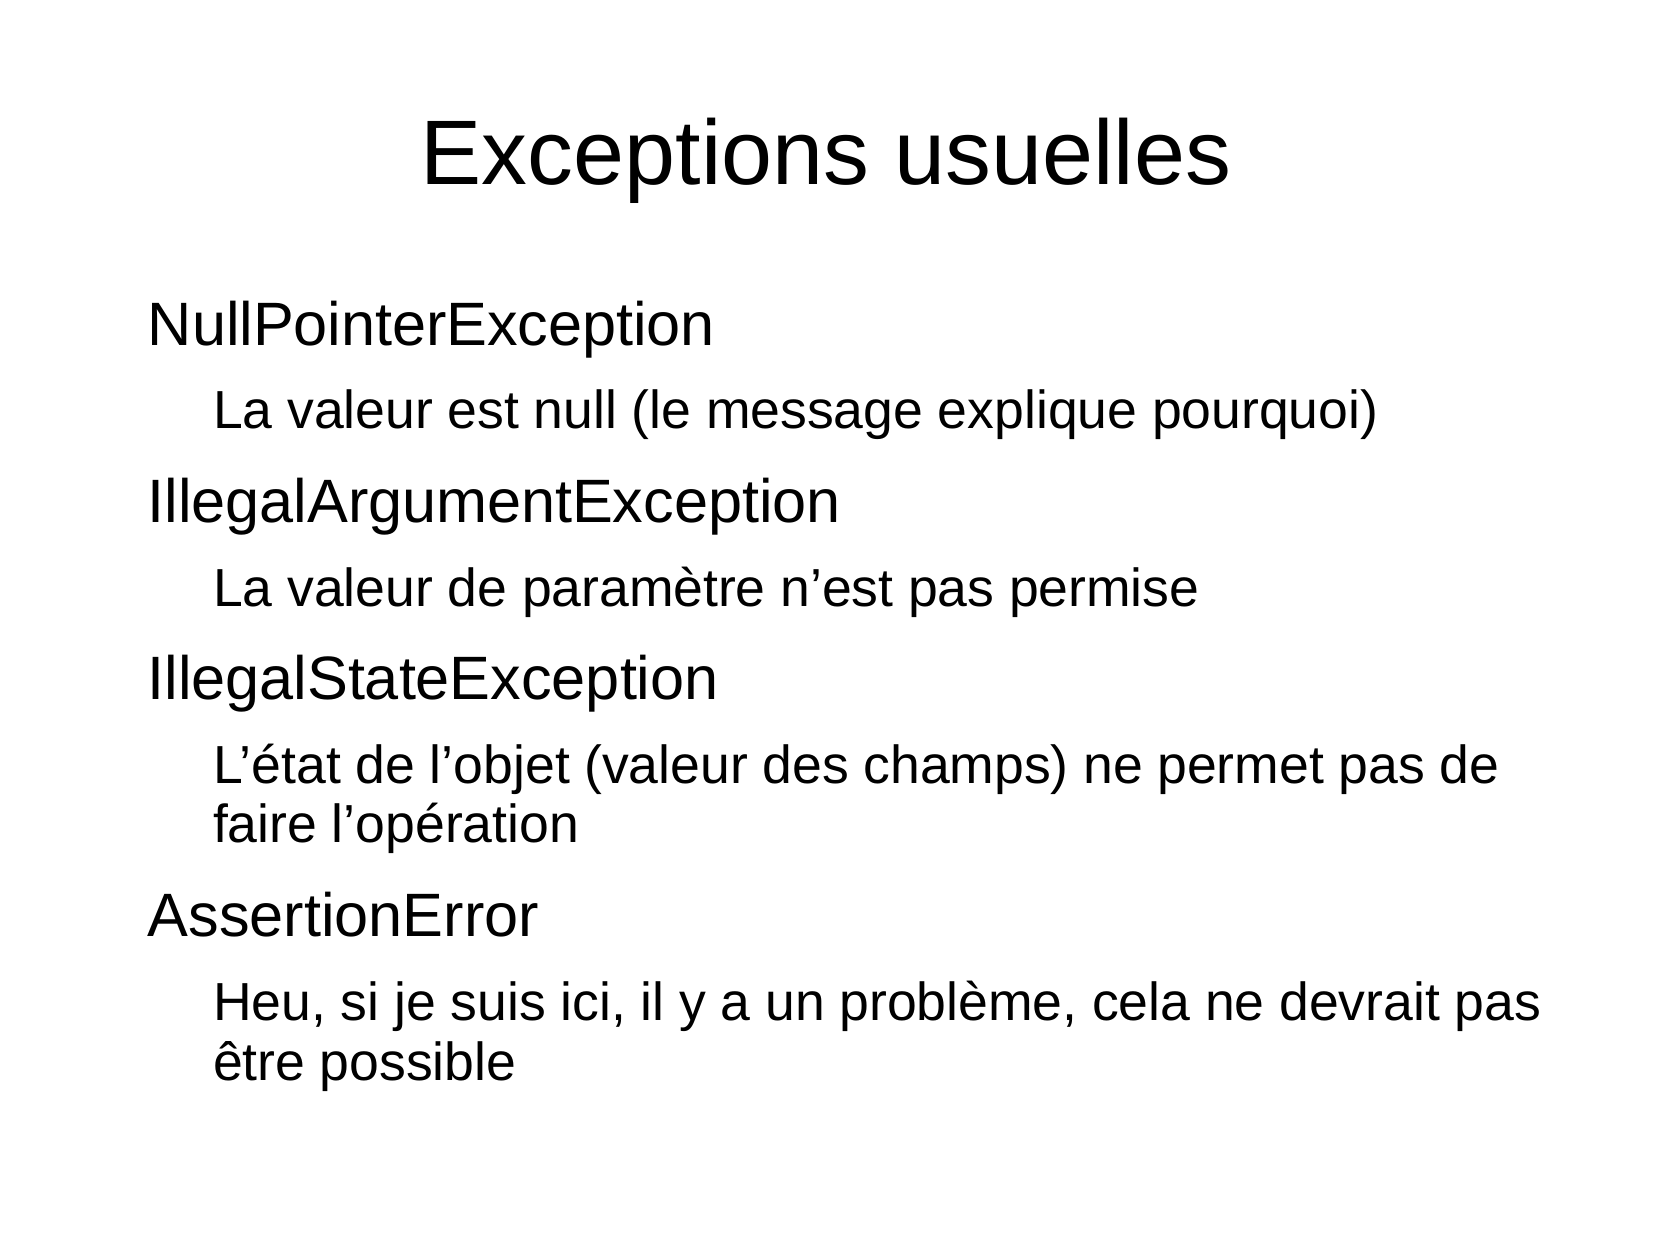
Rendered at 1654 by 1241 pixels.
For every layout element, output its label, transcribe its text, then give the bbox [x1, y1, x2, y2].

title Exceptions usuelles [82, 49, 1571, 257]
list NullPointerException La valeur est null (le message explique pourquoi) IllegalArgumentException La valeur de paramètre n’est pas permise IllegalStateException L’état de l’objet (valeur des champs) ne permet pas de faire l’opération AssertionError Heu, si je suis ici, il y a un problème, cela ne devrait pas être possible [82, 290, 1571, 1156]
